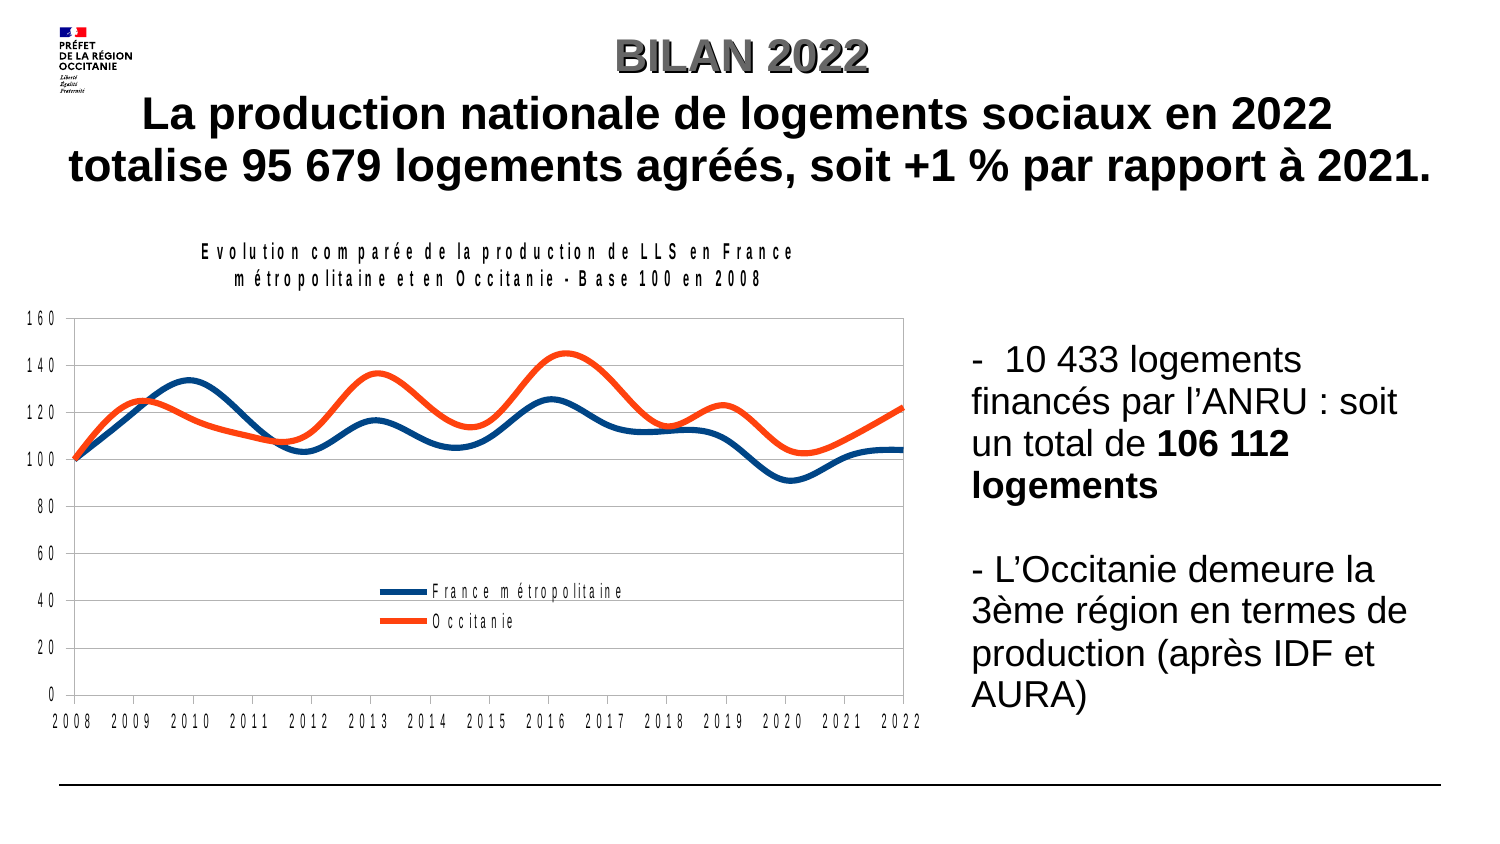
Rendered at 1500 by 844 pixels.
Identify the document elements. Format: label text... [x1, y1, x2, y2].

picture [26, 212, 969, 744]
title La production nationale de logements sociaux en 2022 totalise 95 679 logements agréés, soit +1 % par rapport à 2021. [23, 62, 1465, 268]
text_box - 10 433 logements financés par l’ANRU : soit un total de 106 112 logements - L’Occitanie demeure la 3ème région en termes de production (après IDF et AURA) [956, 330, 1453, 745]
list BILAN 2022 [543, 29, 1441, 89]
